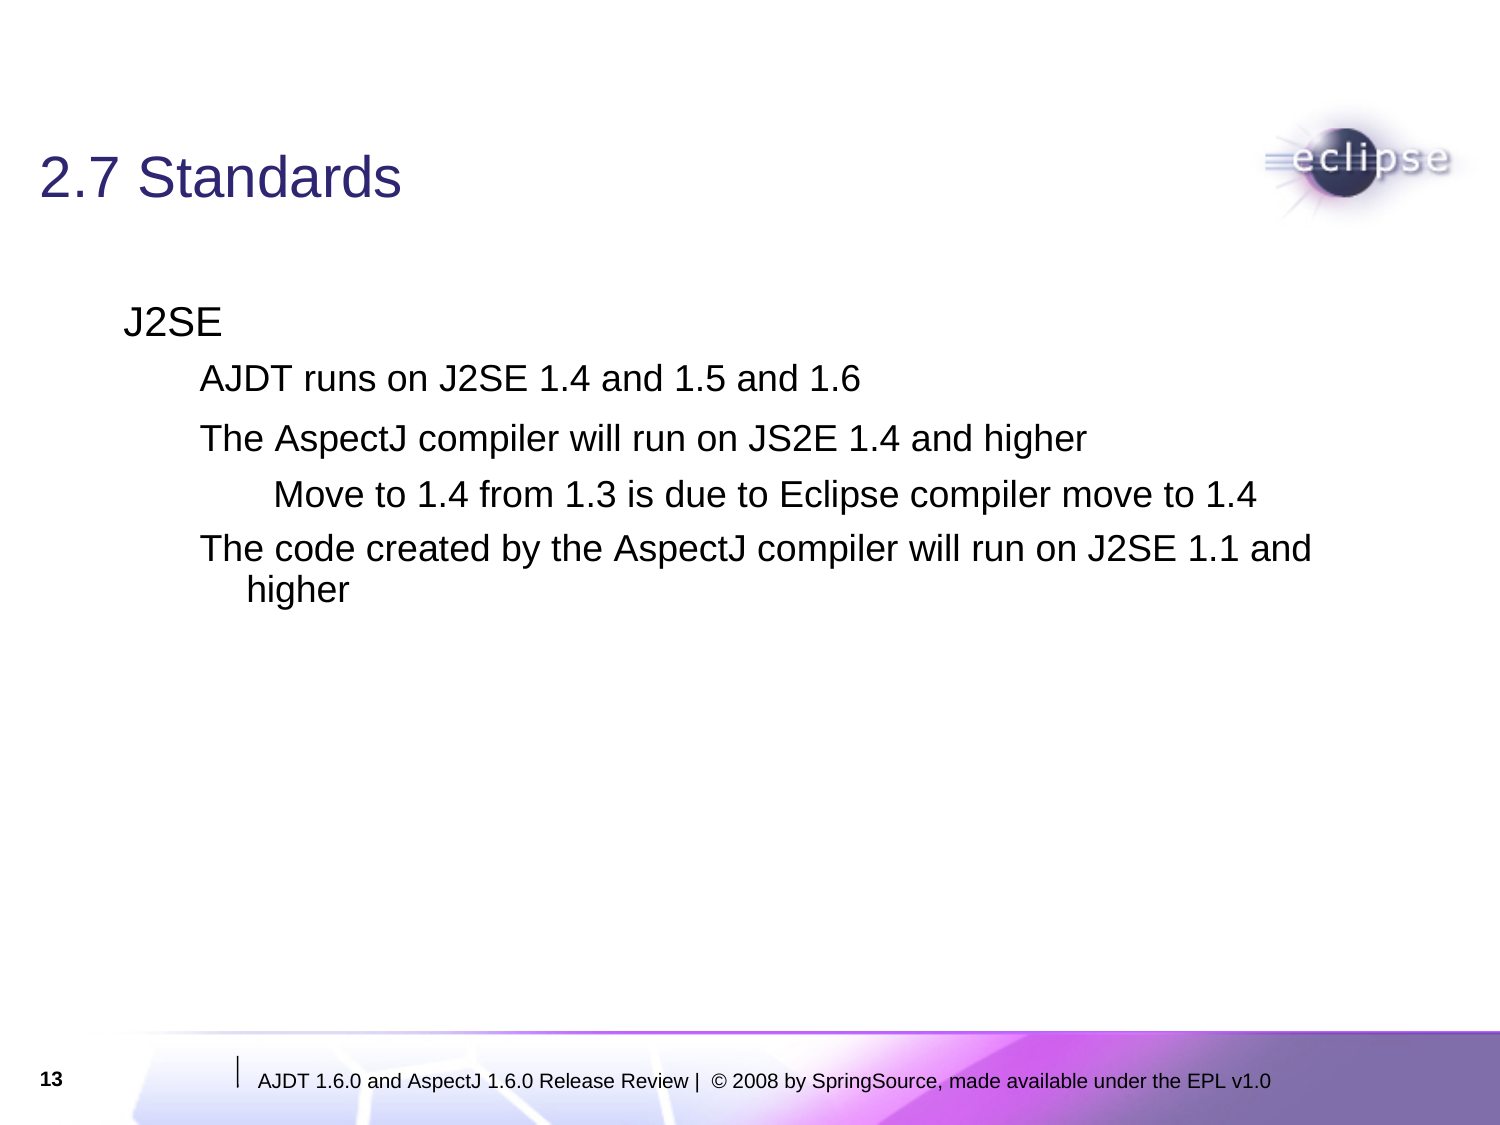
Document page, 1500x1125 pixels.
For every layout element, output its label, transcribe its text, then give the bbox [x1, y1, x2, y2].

picture [1234, 30, 1488, 284]
picture [0, 1031, 1500, 1125]
list J2SE AJDT runs on J2SE 1.4 and 1.5 and 1.6 The AspectJ compiler will run on JS2E 1.4 and higher Move to 1.4 from 1.3 is due to Eclipse compiler move to 1.4 The code created by the AspectJ compiler will run on J2SE 1.1 and higher [108, 291, 1378, 932]
title 2.7 Standards [25, 142, 1378, 225]
